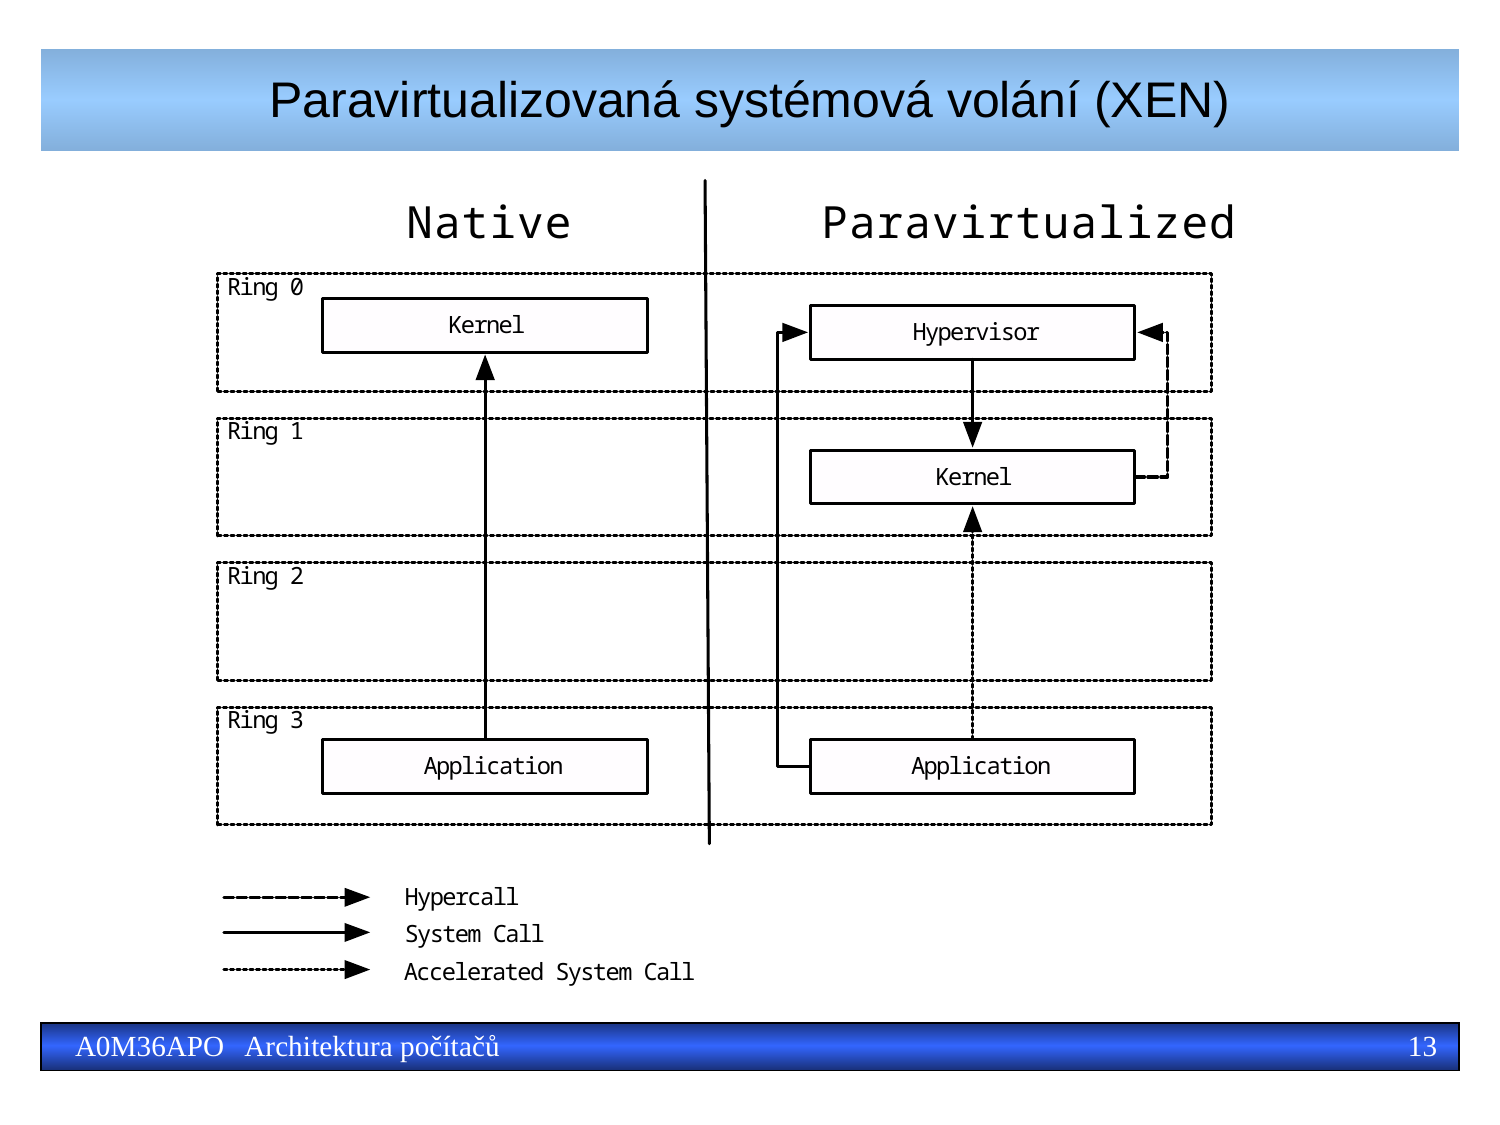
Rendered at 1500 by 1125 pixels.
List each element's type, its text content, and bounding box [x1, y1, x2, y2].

title Paravirtualizovaná systémová volání (XEN) [41, 49, 1459, 151]
picture [205, 168, 1300, 1000]
